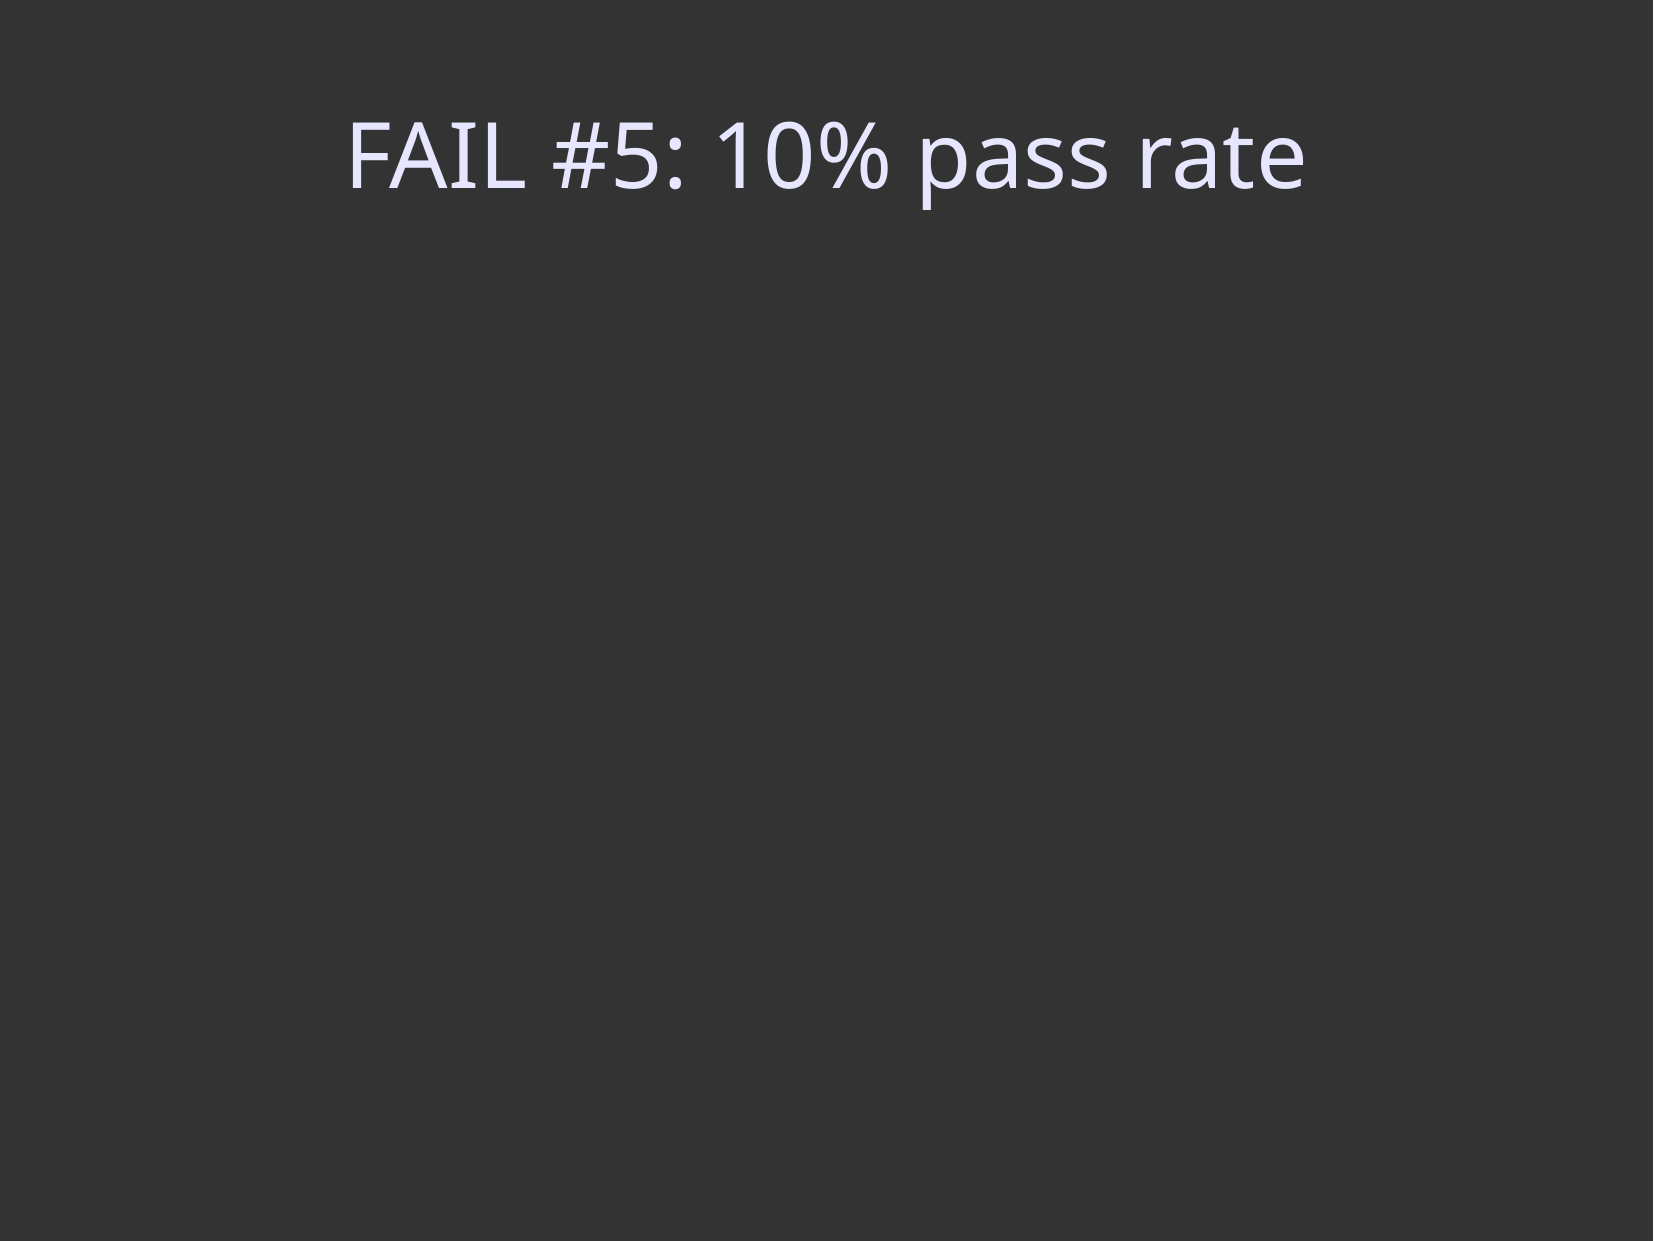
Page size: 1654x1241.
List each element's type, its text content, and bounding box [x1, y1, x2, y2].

title FAIL #5: 10% pass rate [82, 27, 1571, 279]
